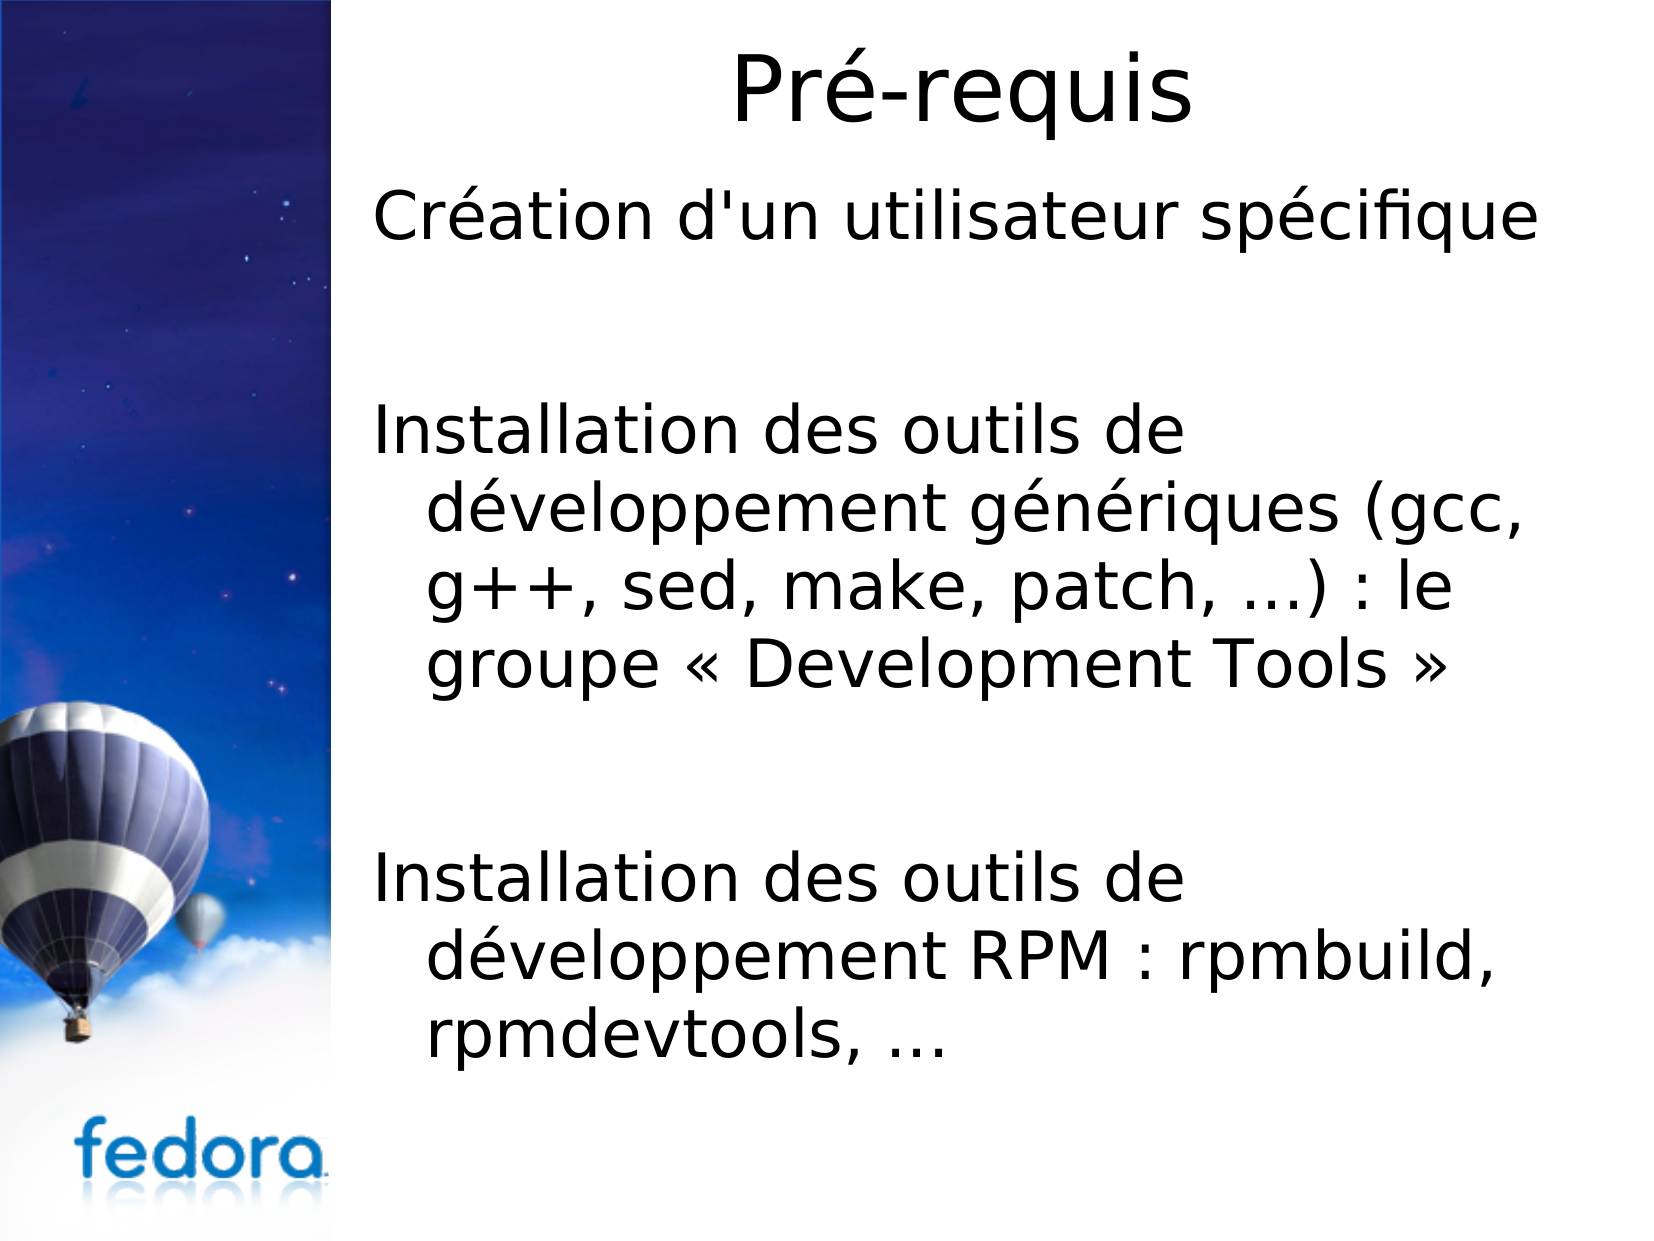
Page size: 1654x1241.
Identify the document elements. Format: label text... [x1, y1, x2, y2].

list Création d'un utilisateur spécifique Installation des outils de développement génériques (gcc, g++, sed, make, patch, ...) : le groupe « Development Tools » Installation des outils de développement RPM : rpmbuild, rpmdevtools, ... [354, 177, 1595, 1151]
picture [0, 0, 331, 1241]
title Pré-requis [354, 29, 1571, 150]
